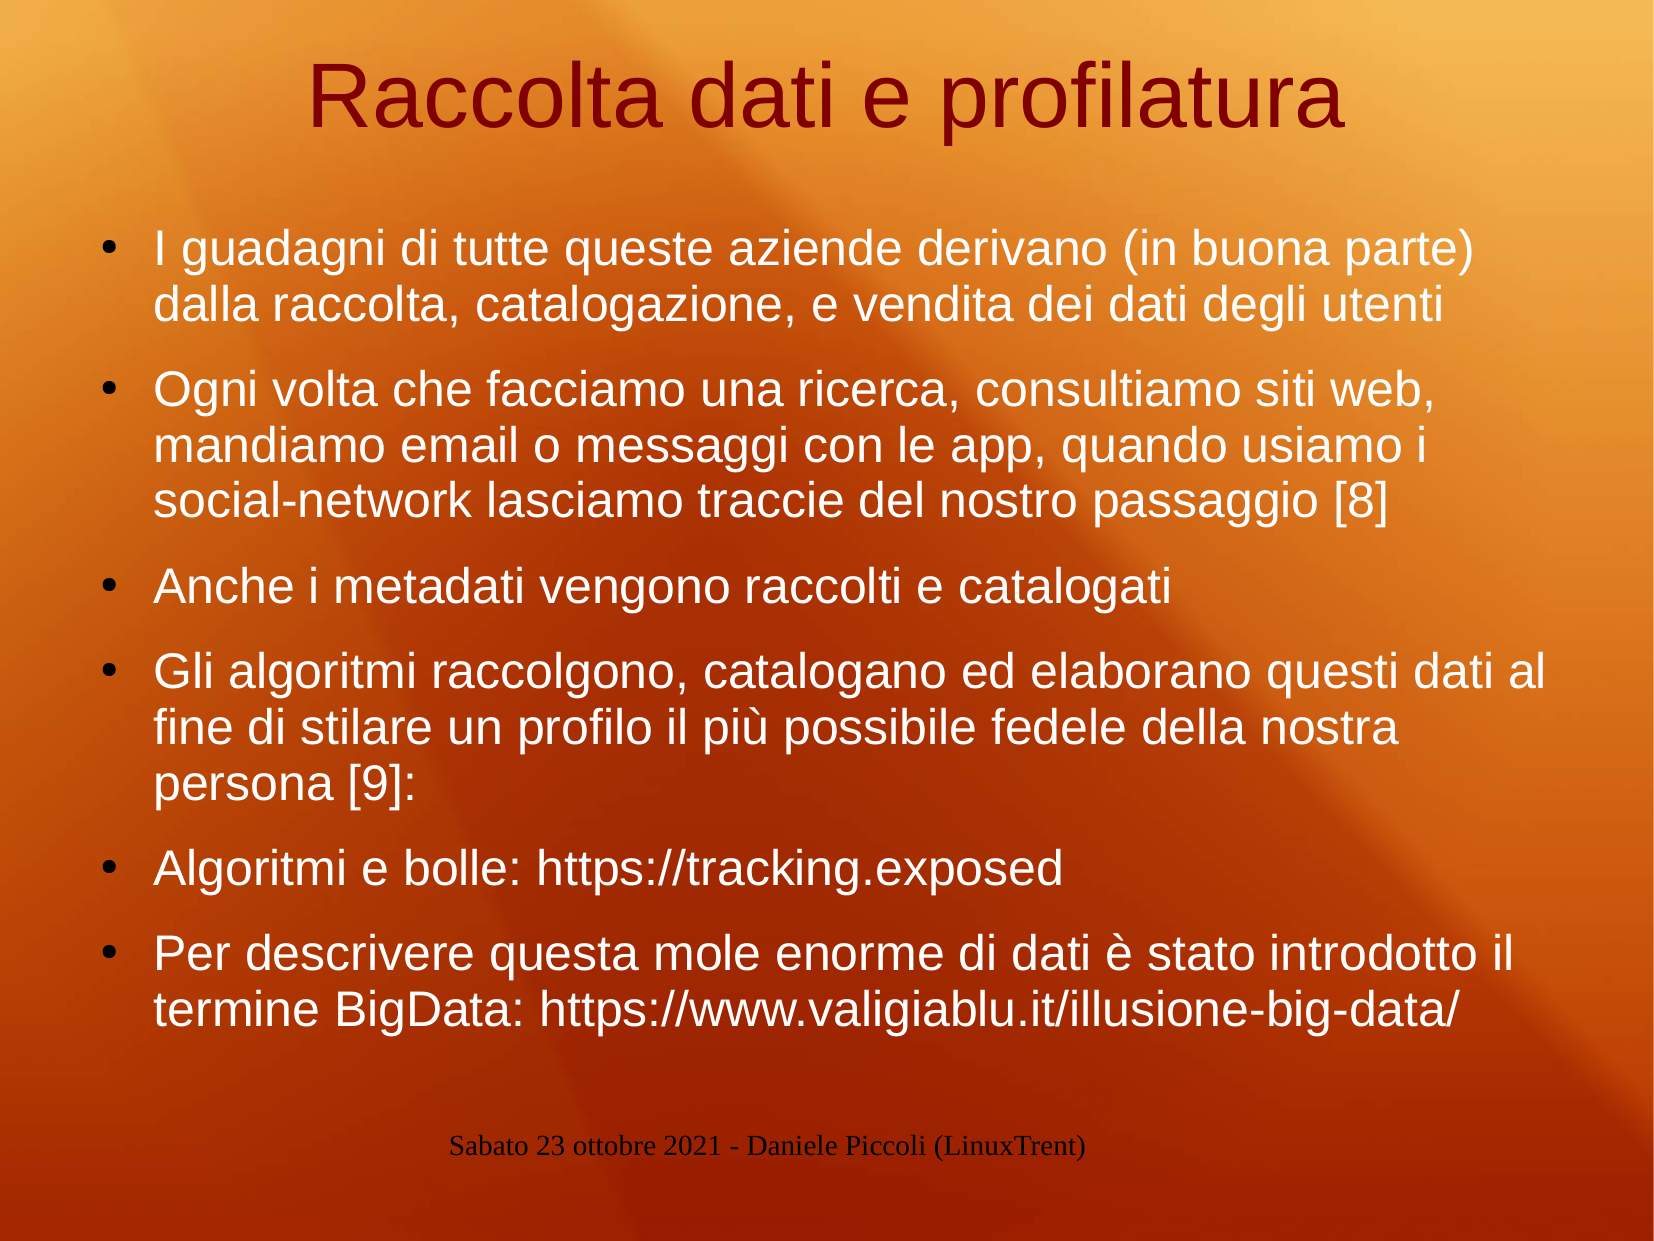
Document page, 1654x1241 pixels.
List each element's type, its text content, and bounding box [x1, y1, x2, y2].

title Raccolta dati e profilatura [82, 37, 1571, 154]
picture [0, 0, 1654, 1241]
list I guadagni di tutte queste aziende derivano (in buona parte) dalla raccolta, catalogazione, e vendita dei dati degli utenti Ogni volta che facciamo una ricerca, consultiamo siti web, mandiamo email o messaggi con le app, quando usiamo i social-network lasciamo traccie del nostro passaggio [8] Anche i metadati vengono raccolti e catalogati Gli algoritmi raccolgono, catalogano ed elaborano questi dati al fine di stilare un profilo il più possibile fedele della nostra persona [9]: Algoritmi e bolle: https://tracking.exposed Per descrivere questa mole enorme di dati è stato introdotto il termine BigData: https://www.valigiablu.it/illusione-big-data/ [82, 220, 1571, 1063]
